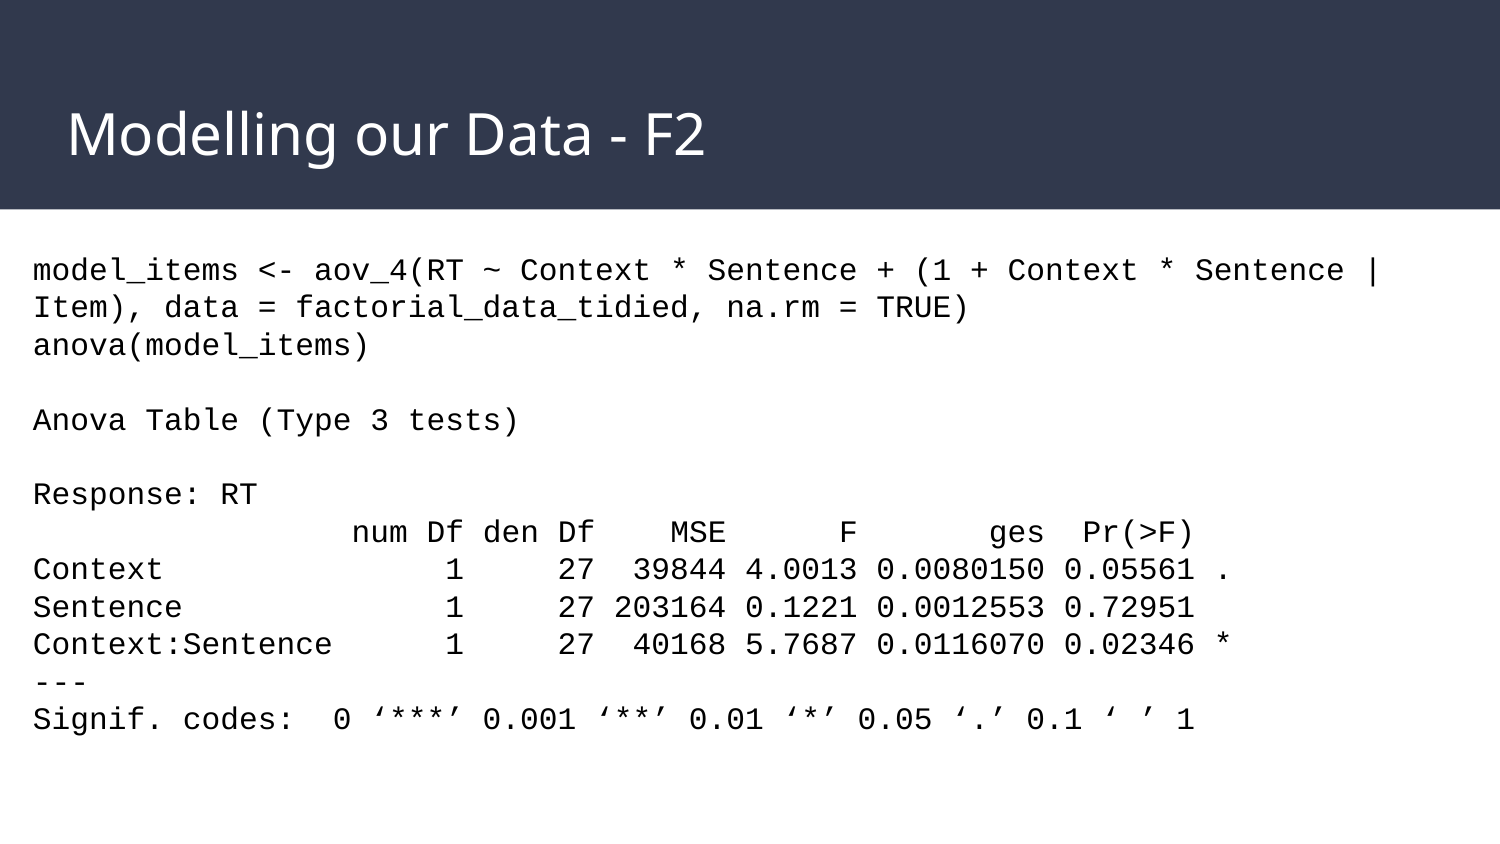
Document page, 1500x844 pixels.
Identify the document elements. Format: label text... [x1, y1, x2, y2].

title Modelling our Data - F2 [51, 82, 1449, 185]
text_box model_items <- aov_4(RT ~ Context * Sentence + (1 + Context * Sentence | Item), data = factorial_data_tidied, na.rm = TRUE) anova(model_items) Anova Table (Type 3 tests) Response: RT num Df den Df MSE F ges Pr(>F) Context 1 27 39844 4.0013 0.0080150 0.05561 . Sentence 1 27 203164 0.1221 0.0012553 0.72951 Context:Sentence 1 27 40168 5.7687 0.0116070 0.02346 * --- Signif. codes: 0 ‘***’ 0.001 ‘**’ 0.01 ‘*’ 0.05 ‘.’ 0.1 ‘ ’ 1 [17, 234, 1470, 824]
